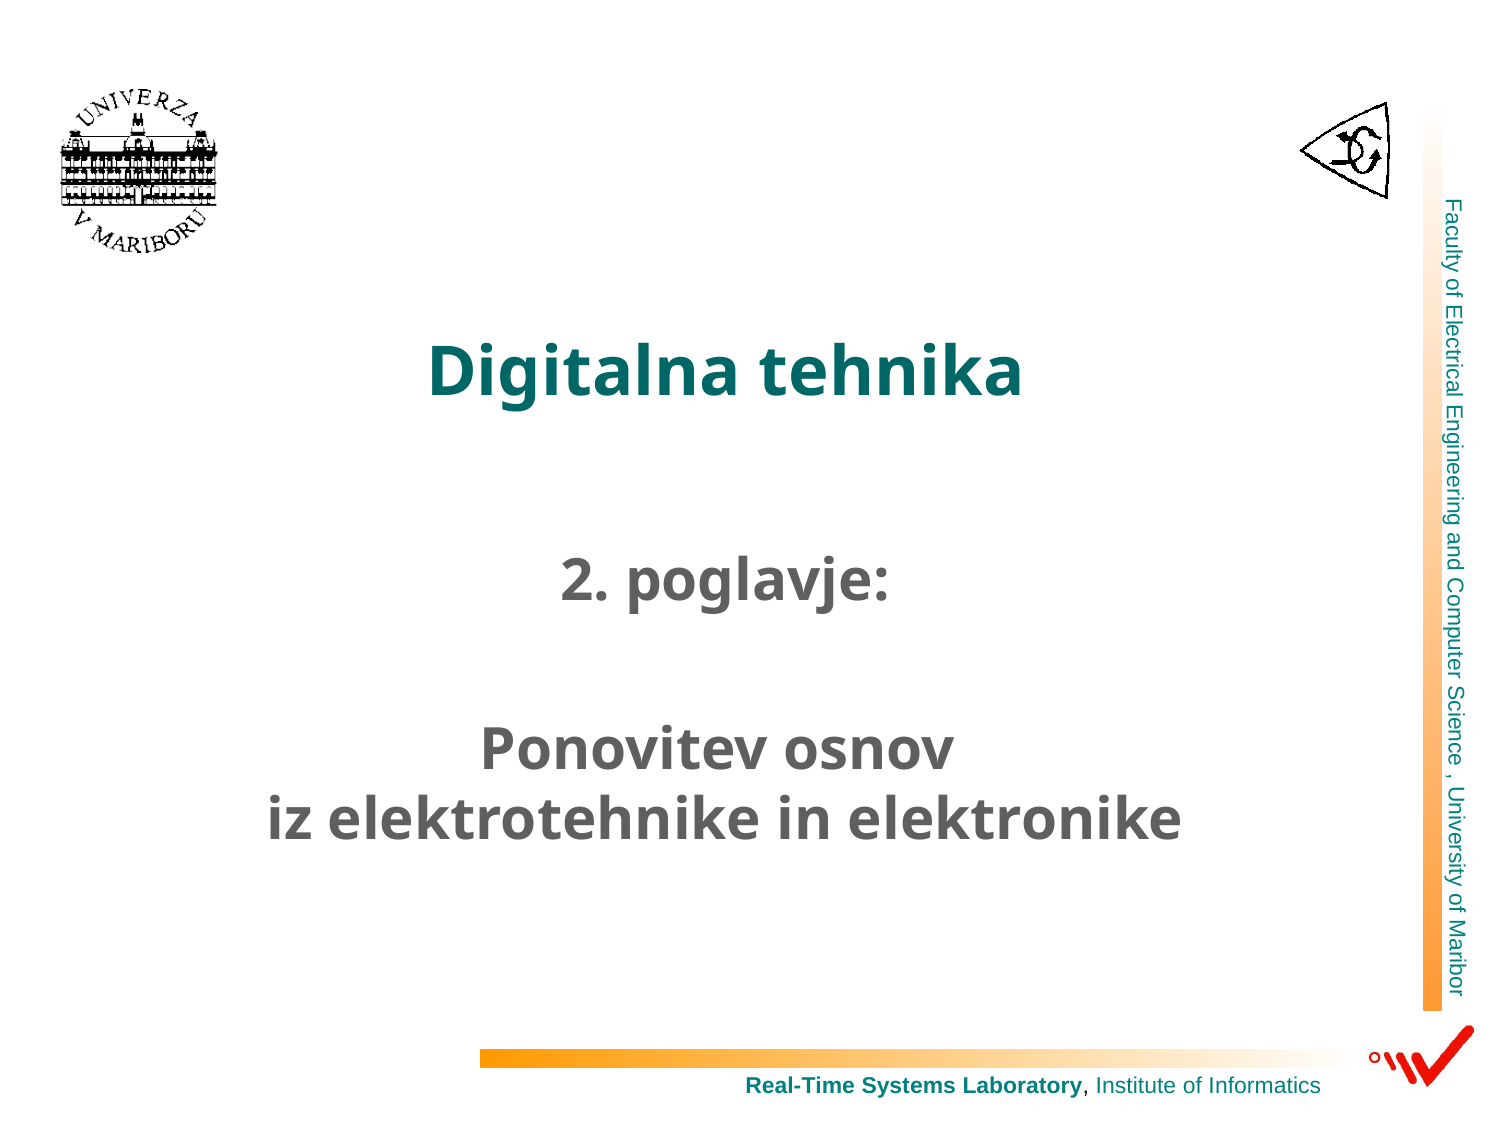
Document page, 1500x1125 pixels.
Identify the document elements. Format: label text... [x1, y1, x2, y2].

title Digitalna tehnika [84, 318, 1367, 543]
picture [1294, 99, 1395, 200]
subtitle 2. poglavje: Ponovitev osnov iz elektrotehnike in elektronike [200, 533, 1251, 881]
picture [57, 89, 221, 253]
